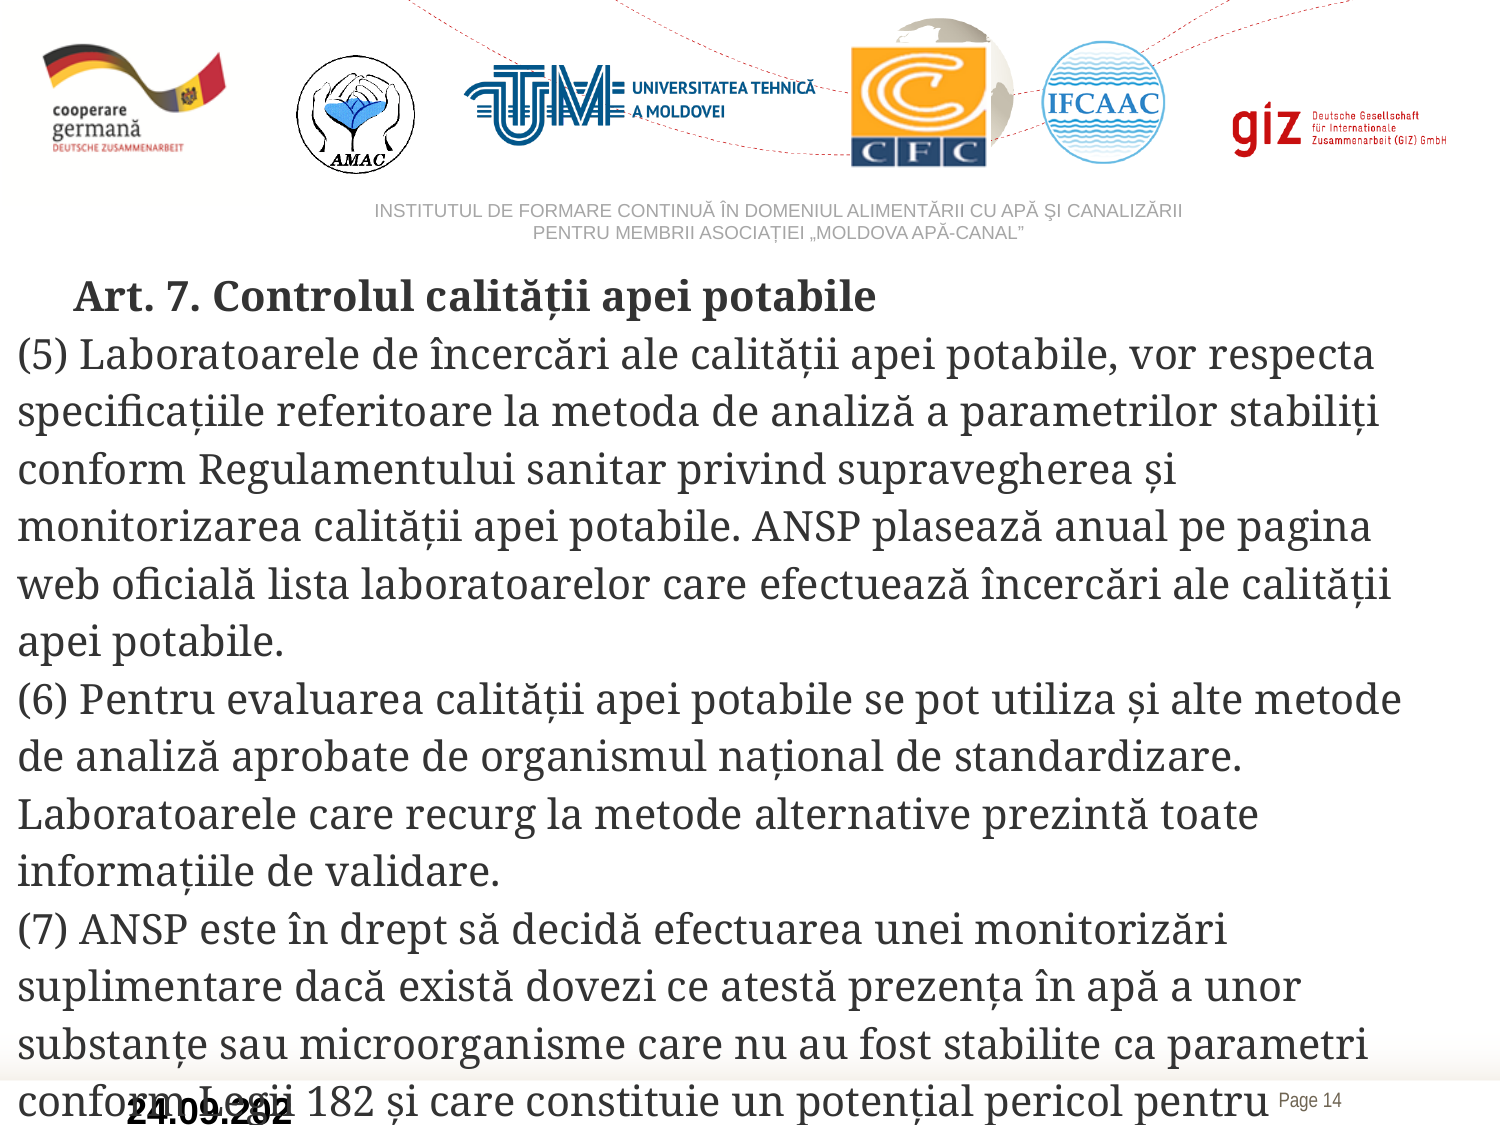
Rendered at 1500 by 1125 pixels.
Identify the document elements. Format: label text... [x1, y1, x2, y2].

slide_number 14.07.2021 [111, 1079, 324, 1120]
picture [223, 990, 232, 999]
picture [1142, 990, 1151, 999]
picture [369, 990, 378, 999]
picture [1212, 980, 1222, 999]
picture [0, 959, 1500, 1081]
picture [943, 981, 953, 988]
picture [43, 980, 53, 999]
picture [70, 981, 81, 999]
picture [1007, 990, 1016, 999]
picture [820, 990, 829, 999]
picture [159, 981, 169, 988]
picture [1176, 990, 1185, 999]
picture [557, 981, 569, 999]
picture [693, 981, 703, 988]
picture [1092, 990, 1101, 999]
picture [583, 980, 593, 997]
picture [531, 981, 542, 999]
picture [404, 981, 414, 988]
picture [300, 981, 311, 999]
picture [1118, 981, 1129, 999]
picture [429, 980, 436, 987]
picture [325, 990, 334, 999]
picture [497, 990, 506, 999]
title Art. 7. Controlul calității apei potabile (5) Laboratoarele de încercări ale calității apei potabile, vor respecta specificațiile referitoare la metoda de analiză a parametrilor stabiliți conform Regulamentului sanitar privind supravegherea și monitorizarea calității apei potabile. ANSP plasează anual pe pagina web oficială lista laboratoarelor care efectuează încercări ale calității apei potabile. (6) Pentru evaluarea calității apei potabile se pot utiliza și alte metode de analiză aprobate de organismul național de standardizare. Laboratoarele care recurg la metode alternative prezintă toate informațiile de validare. (7) ANSP este în drept să decidă efectuarea unei monitorizări suplimentare dacă există dovezi ce atestă prezența în apă a unor substanțe sau microorganisme care nu au fost stabilite ca parametri conform Legii 182 și care constituie un potențial pericol pentru sănătatea umană. Monitorizarea suplimentară se realizează individual pentru fiecare substanță sau microorganism în cauză. [2, 255, 1453, 980]
picture [726, 990, 735, 999]
picture [1264, 981, 1276, 999]
picture [605, 981, 615, 988]
picture [764, 981, 774, 988]
picture [900, 981, 910, 988]
picture [0, 0, 1500, 206]
picture [267, 981, 277, 988]
picture [856, 981, 867, 999]
text_box INSTITUTUL DE FORMARE CONTINUĂ ÎN DOMENIUL ALIMENTĂRII CU APĂ ŞI CANALIZĂRII PENTRU MEMBRII ASOCIAȚIEI „MOLDOVA APĂ-CANAL” [190, 170, 1366, 251]
